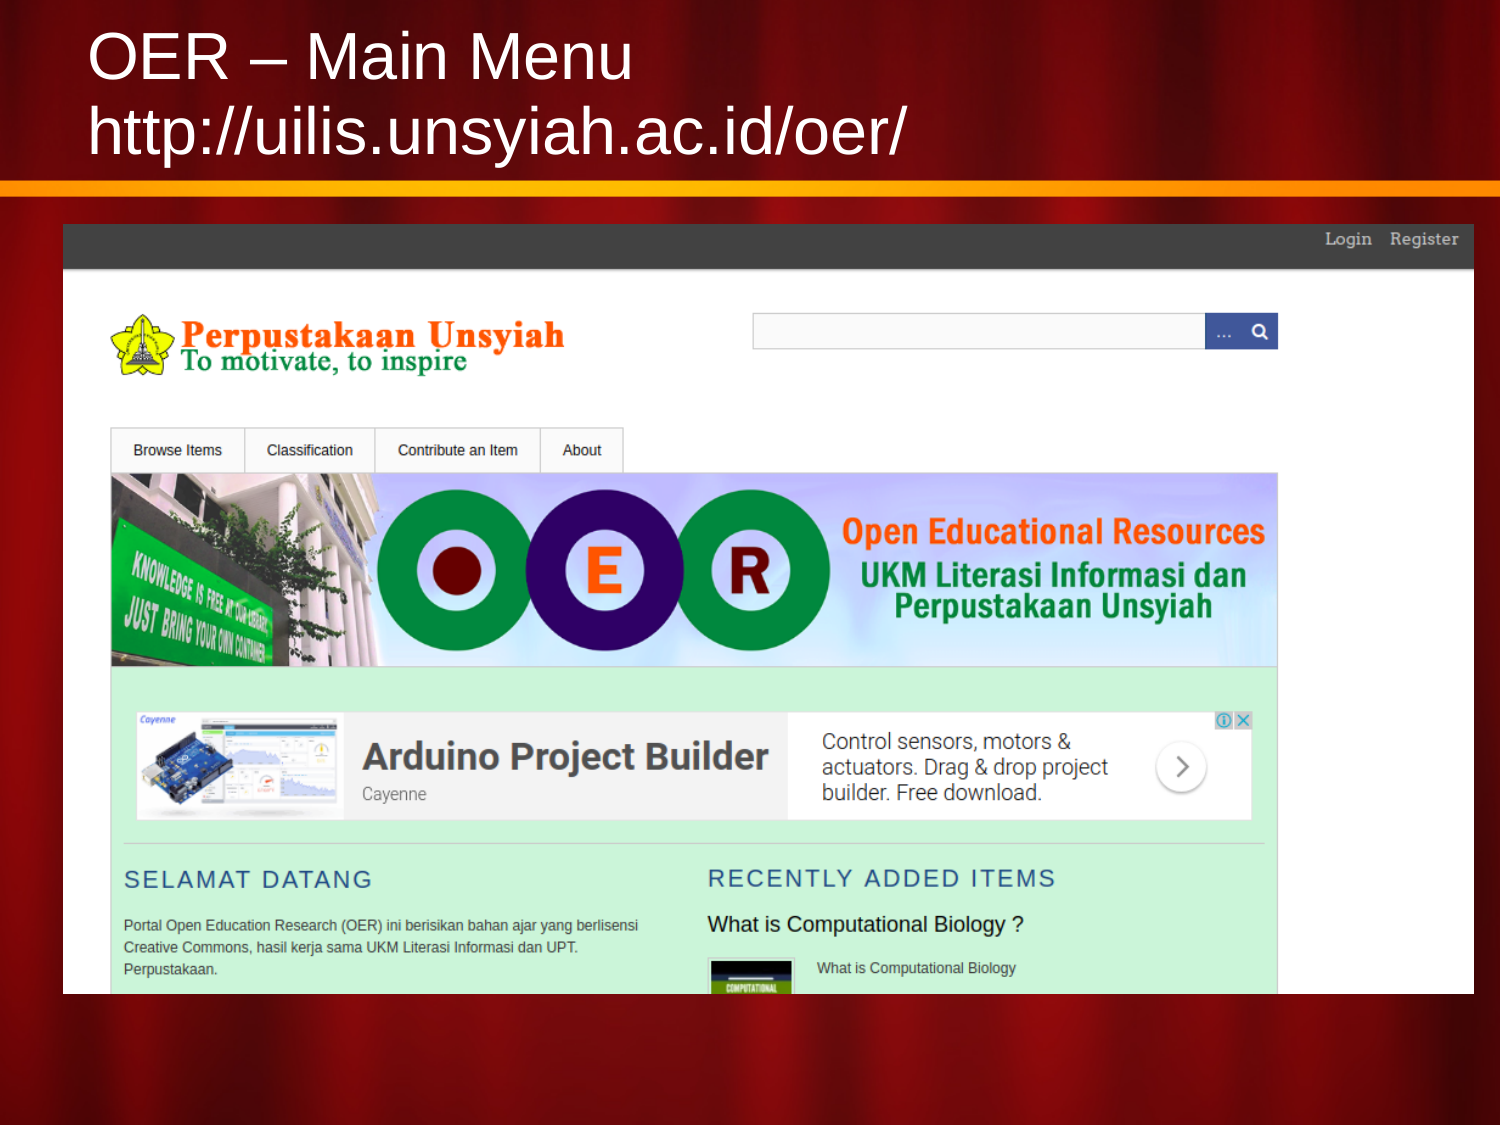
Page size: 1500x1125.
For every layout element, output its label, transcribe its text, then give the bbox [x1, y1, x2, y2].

title OER – Main Menu http://uilis.unsyiah.ac.id/oer/ [87, 0, 1438, 188]
picture [0, 0, 1500, 1125]
